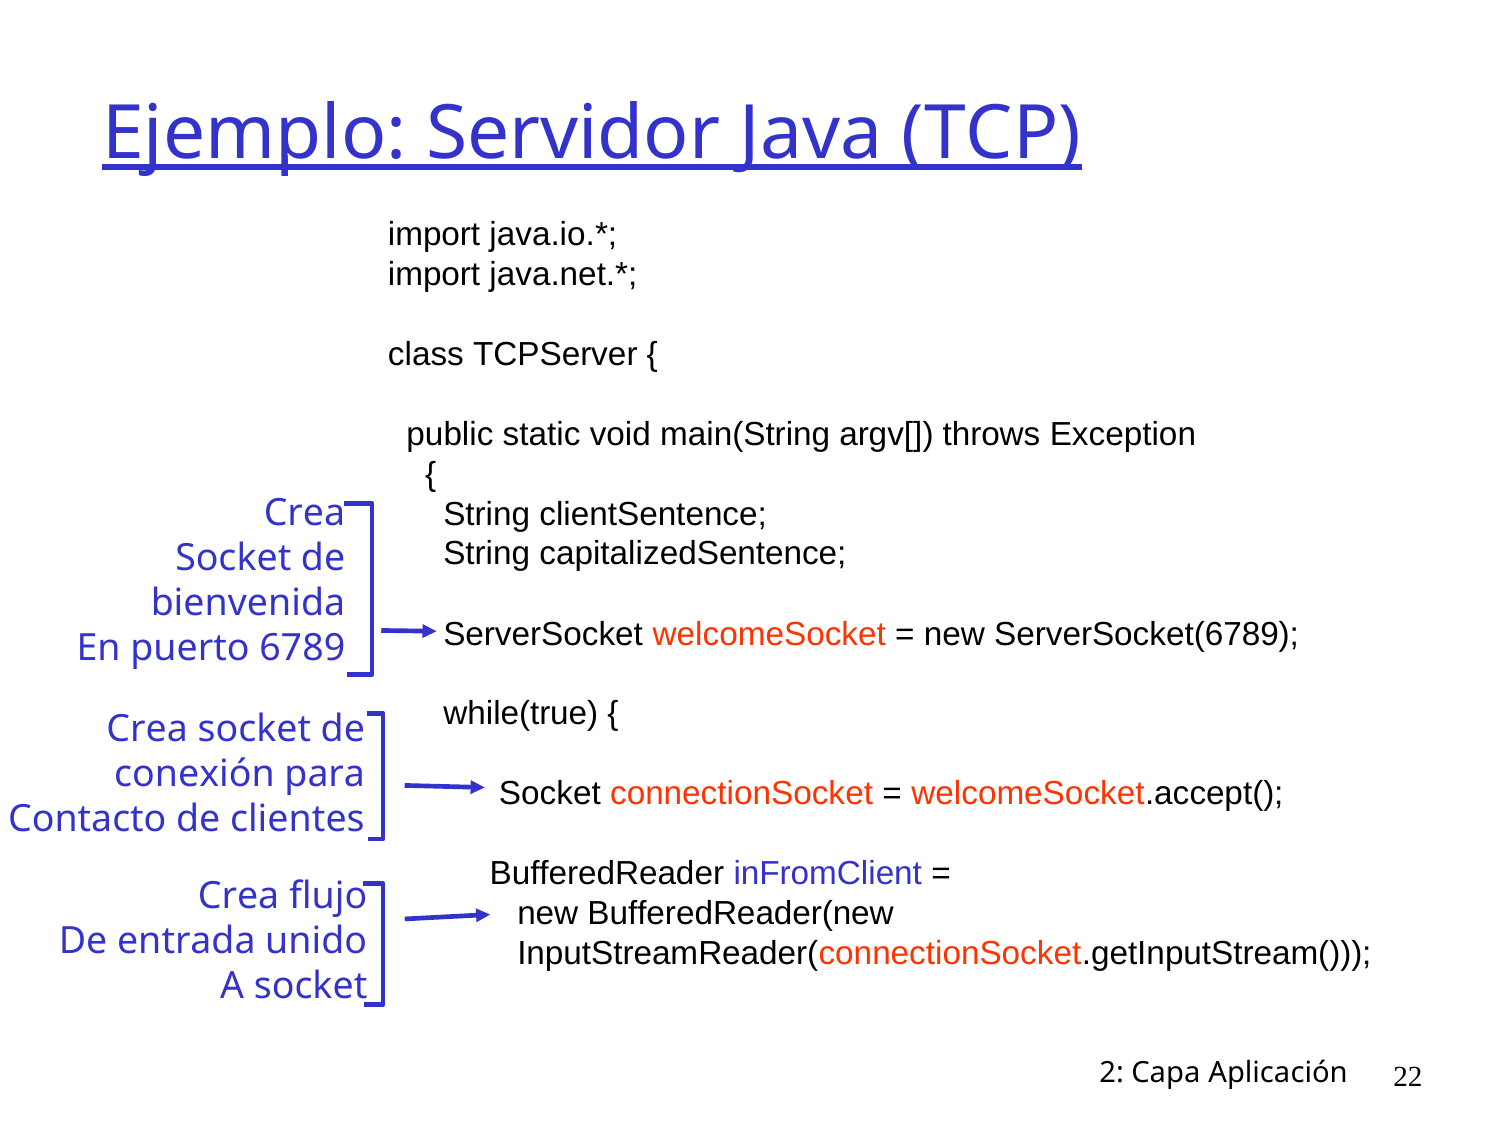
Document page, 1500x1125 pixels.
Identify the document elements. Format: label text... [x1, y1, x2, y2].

text_box import java.io.*; import java.net.*; class TCPServer { public static void main(String argv[]) throws Exception { String clientSentence; String capitalizedSentence; ServerSocket welcomeSocket = new ServerSocket(6789); while(true) { Socket connectionSocket = welcomeSocket.accept(); BufferedReader inFromClient = new BufferedReader(new InputStreamReader(connectionSocket.getInputStream())); [373, 204, 1397, 1059]
text_box Crea Socket de bienvenida En puerto 6789 [0, 485, 361, 677]
title Ejemplo: Servidor Java (TCP)‏ [87, 37, 1363, 225]
text_box Crea flujo De entrada unido A socket [43, 868, 383, 1015]
text_box Crea socket de conexión para Contacto de clientes [0, 701, 380, 848]
